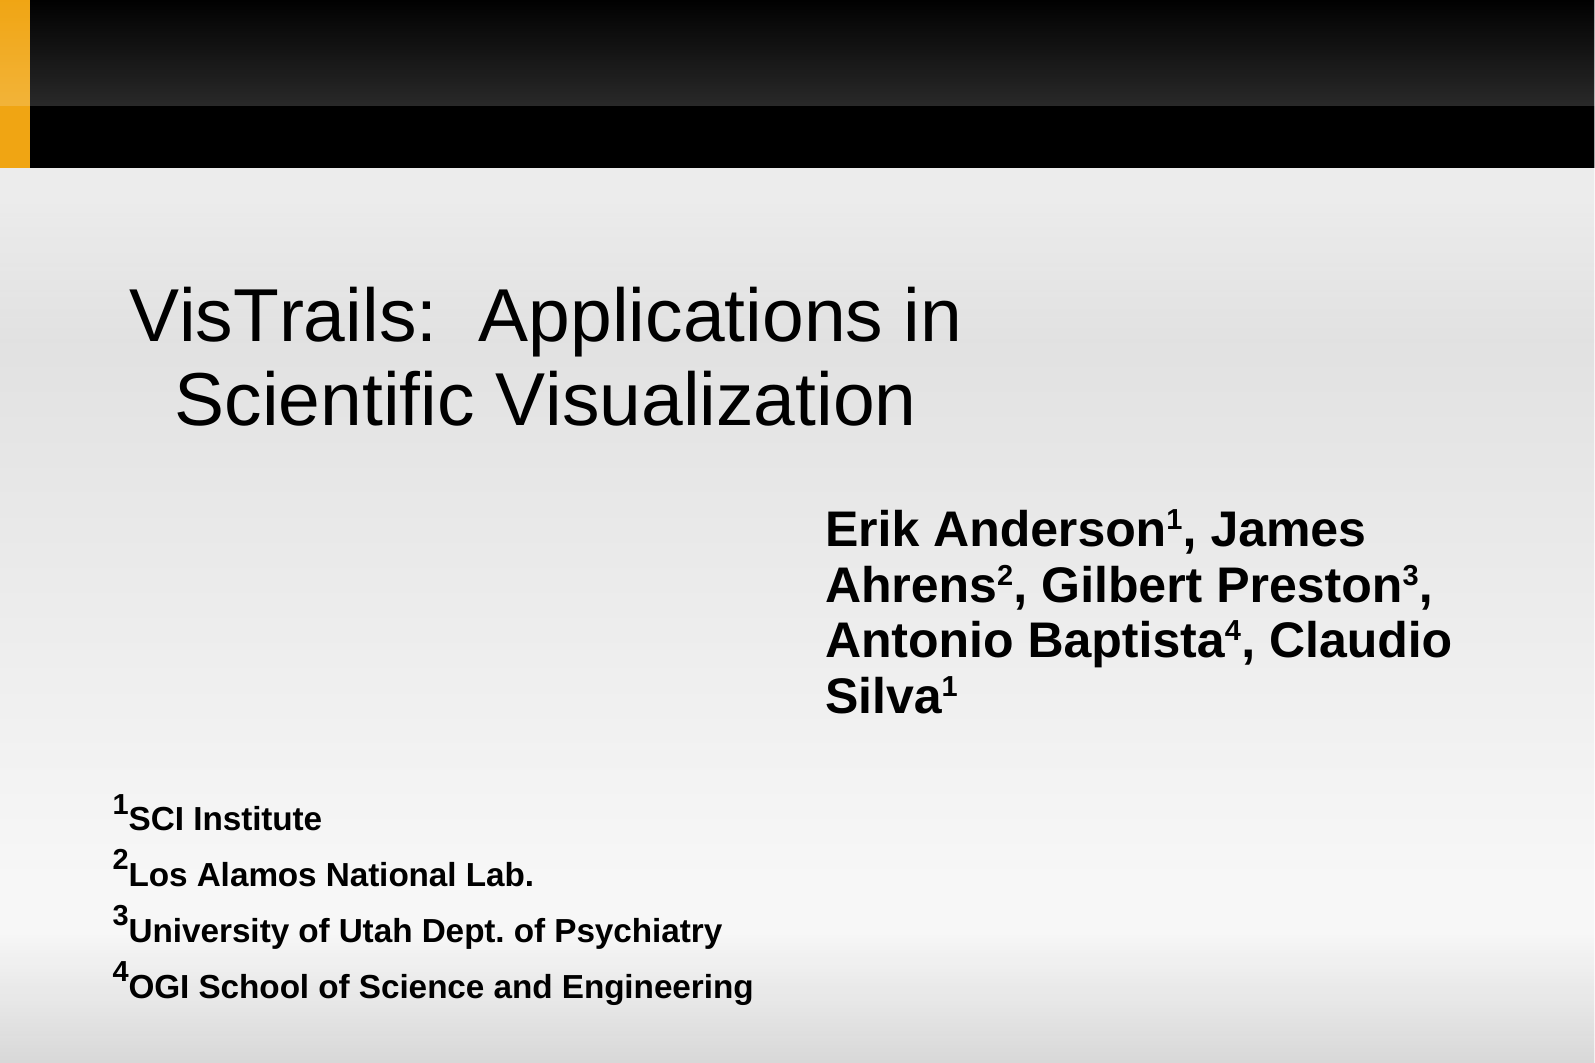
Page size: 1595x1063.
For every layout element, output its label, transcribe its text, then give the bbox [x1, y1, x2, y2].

picture [0, 0, 1595, 1063]
title 1SCI Institute 2Los Alamos National Lab. 3University of Utah Dept. of Psychiatry 4OGI School of Science and Engineering [112, 716, 863, 1013]
subtitle VisTrails: Applications in Scientific Visualization [79, 244, 1013, 601]
title Erik Anderson1, James Ahrens2, Gilbert Preston3, Antonio Baptista4, Claudio Silva1 [825, 525, 1576, 789]
